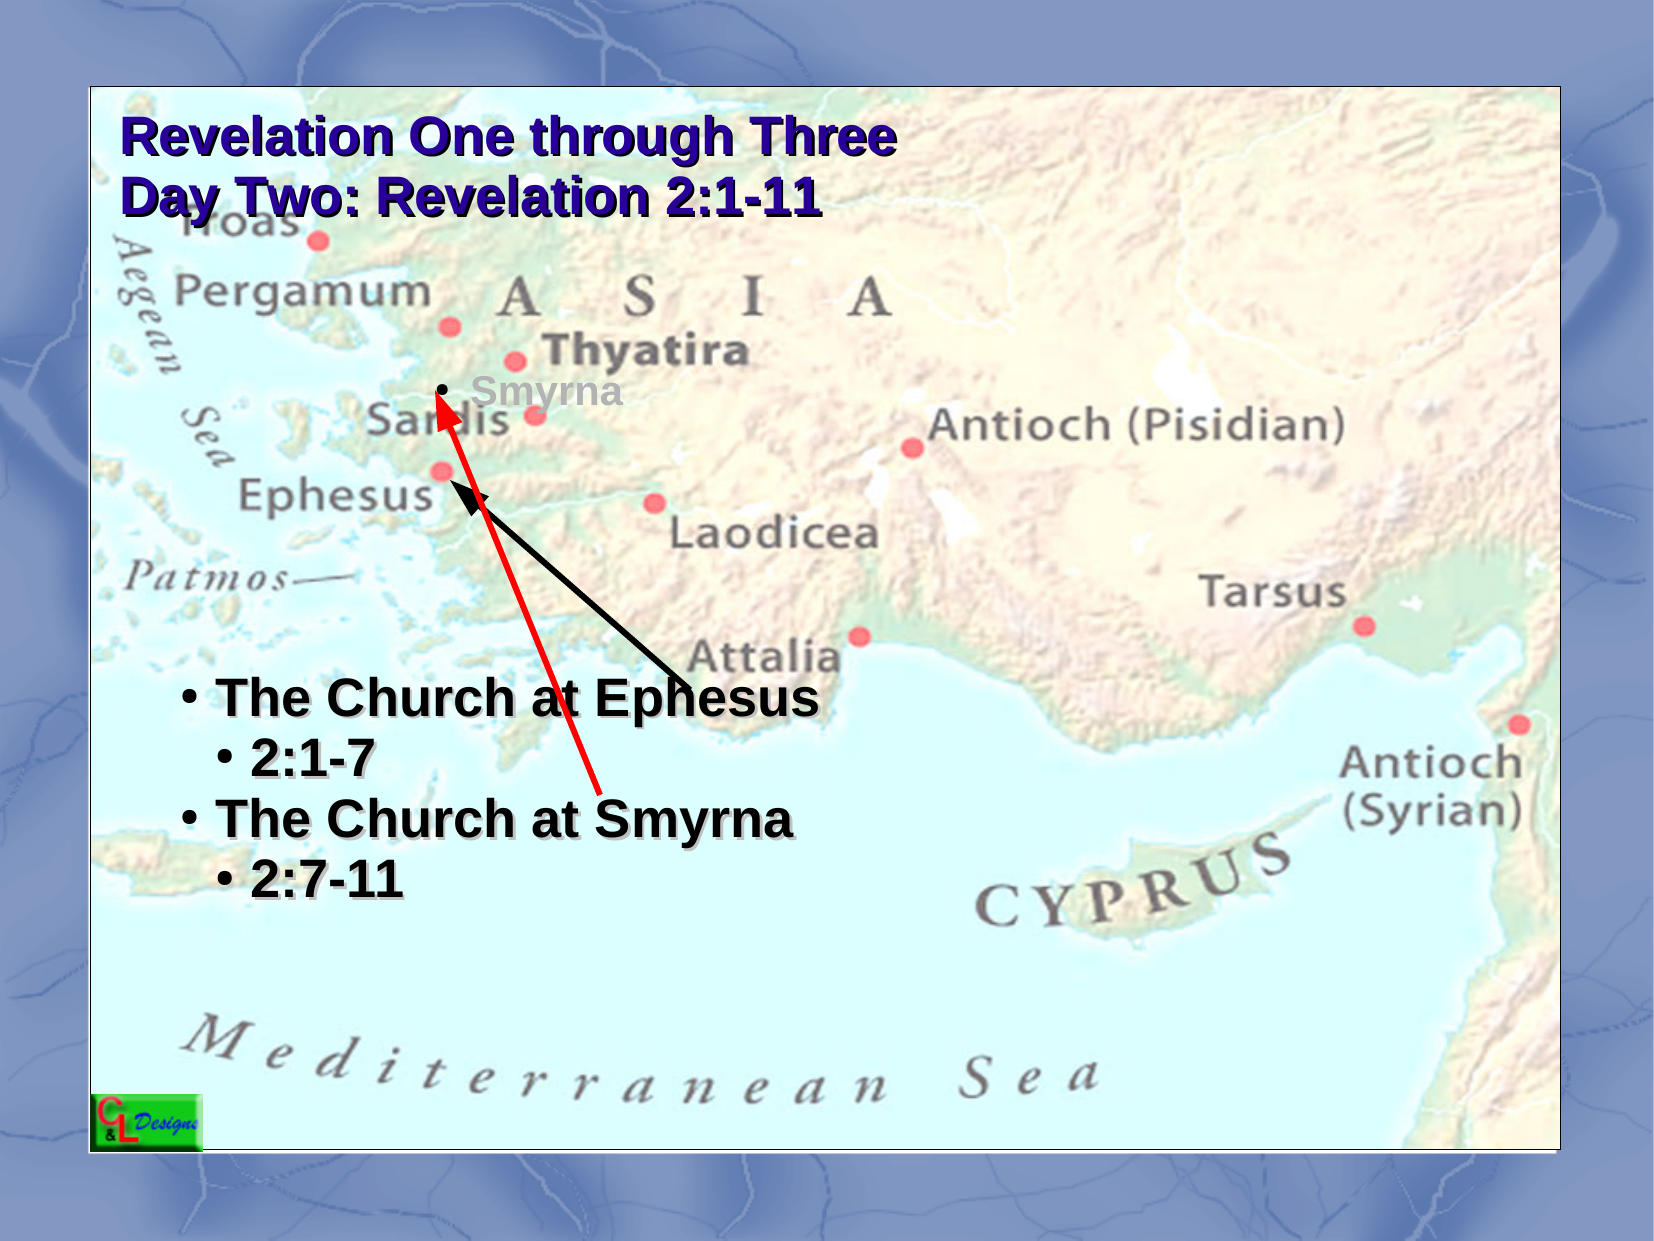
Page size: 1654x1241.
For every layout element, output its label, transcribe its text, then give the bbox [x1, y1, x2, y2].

text_box The Church at Ephesus 2:1-7 The Church at Smyrna 2:7-11 [165, 660, 1546, 923]
title Revelation One through Three Day Two: Revelation 2:1-11 [119, 90, 1081, 303]
picture [0, 0, 1654, 1241]
text_box Smyrna [420, 360, 691, 423]
text_box [885, 285, 1561, 886]
text_box [136, 281, 871, 372]
